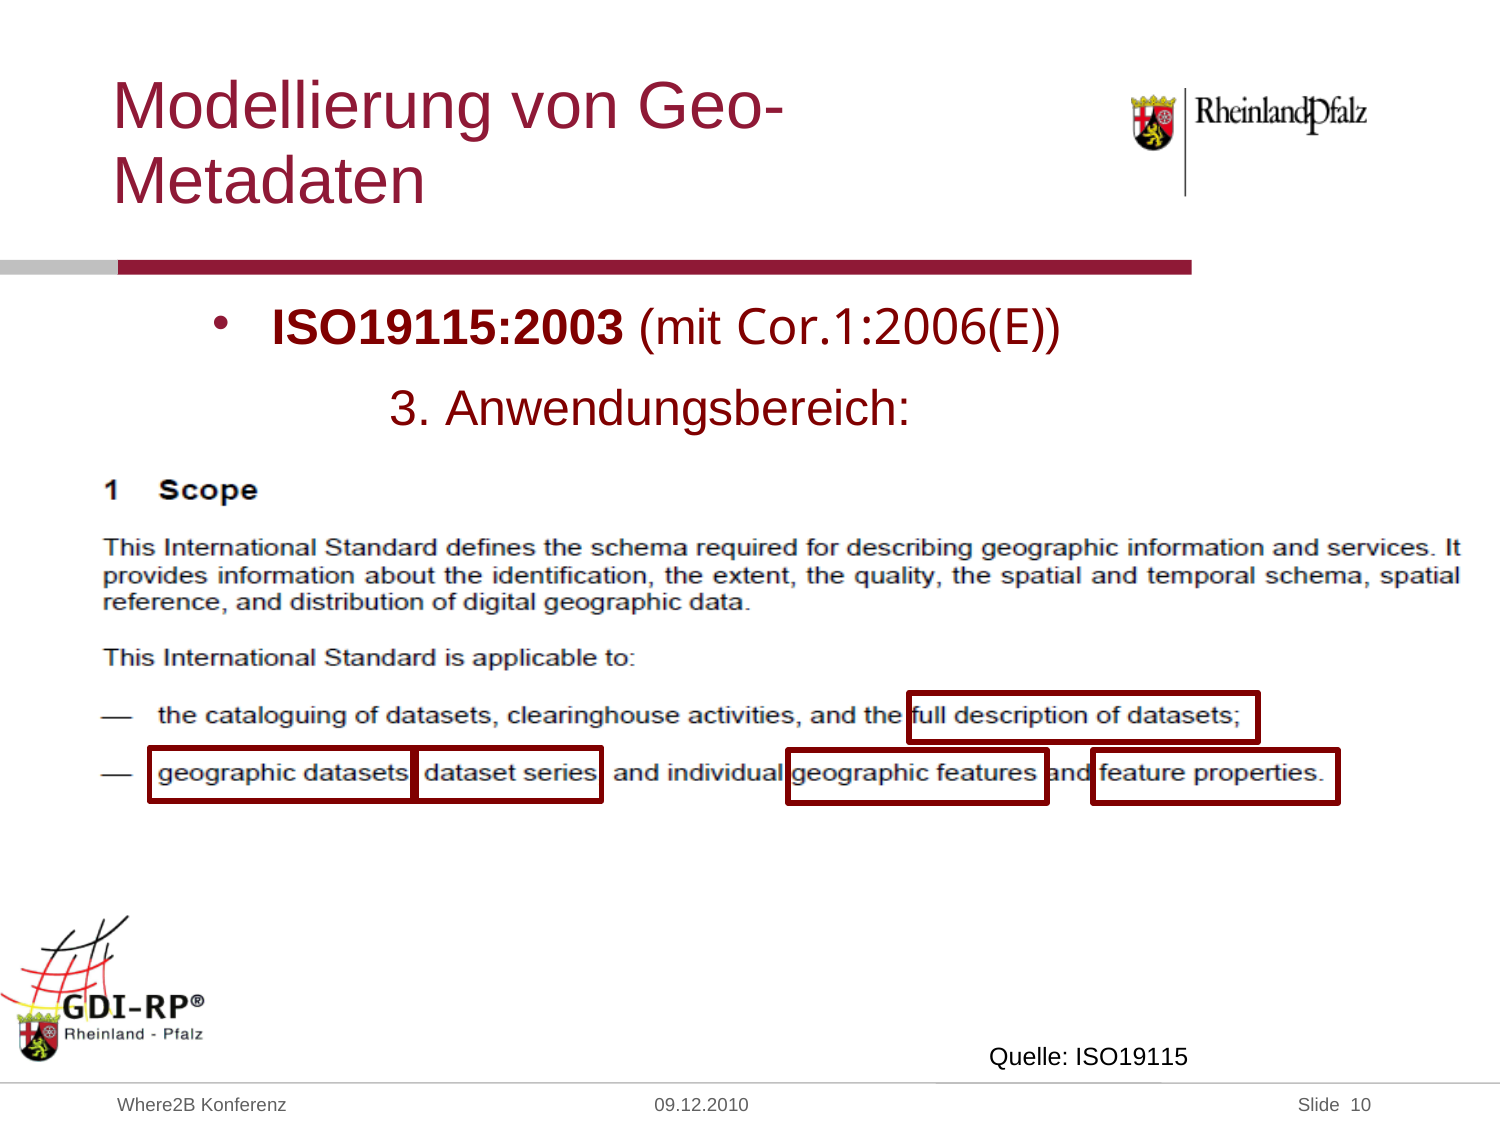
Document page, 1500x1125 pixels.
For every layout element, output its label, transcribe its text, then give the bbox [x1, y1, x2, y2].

list ISO19115:2003 (mit Cor.1:2006(E)) 3. Anwendungsbereich: [212, 295, 1477, 472]
picture [791, 753, 1044, 798]
picture [419, 751, 599, 798]
text_box Quelle: ISO19115 [974, 1033, 1204, 1079]
picture [1131, 88, 1447, 198]
picture [88, 472, 1477, 798]
picture [152, 751, 410, 798]
picture [0, 915, 207, 1063]
picture [1096, 753, 1335, 798]
title Modellierung von Geo-Metadaten [112, 63, 1071, 224]
